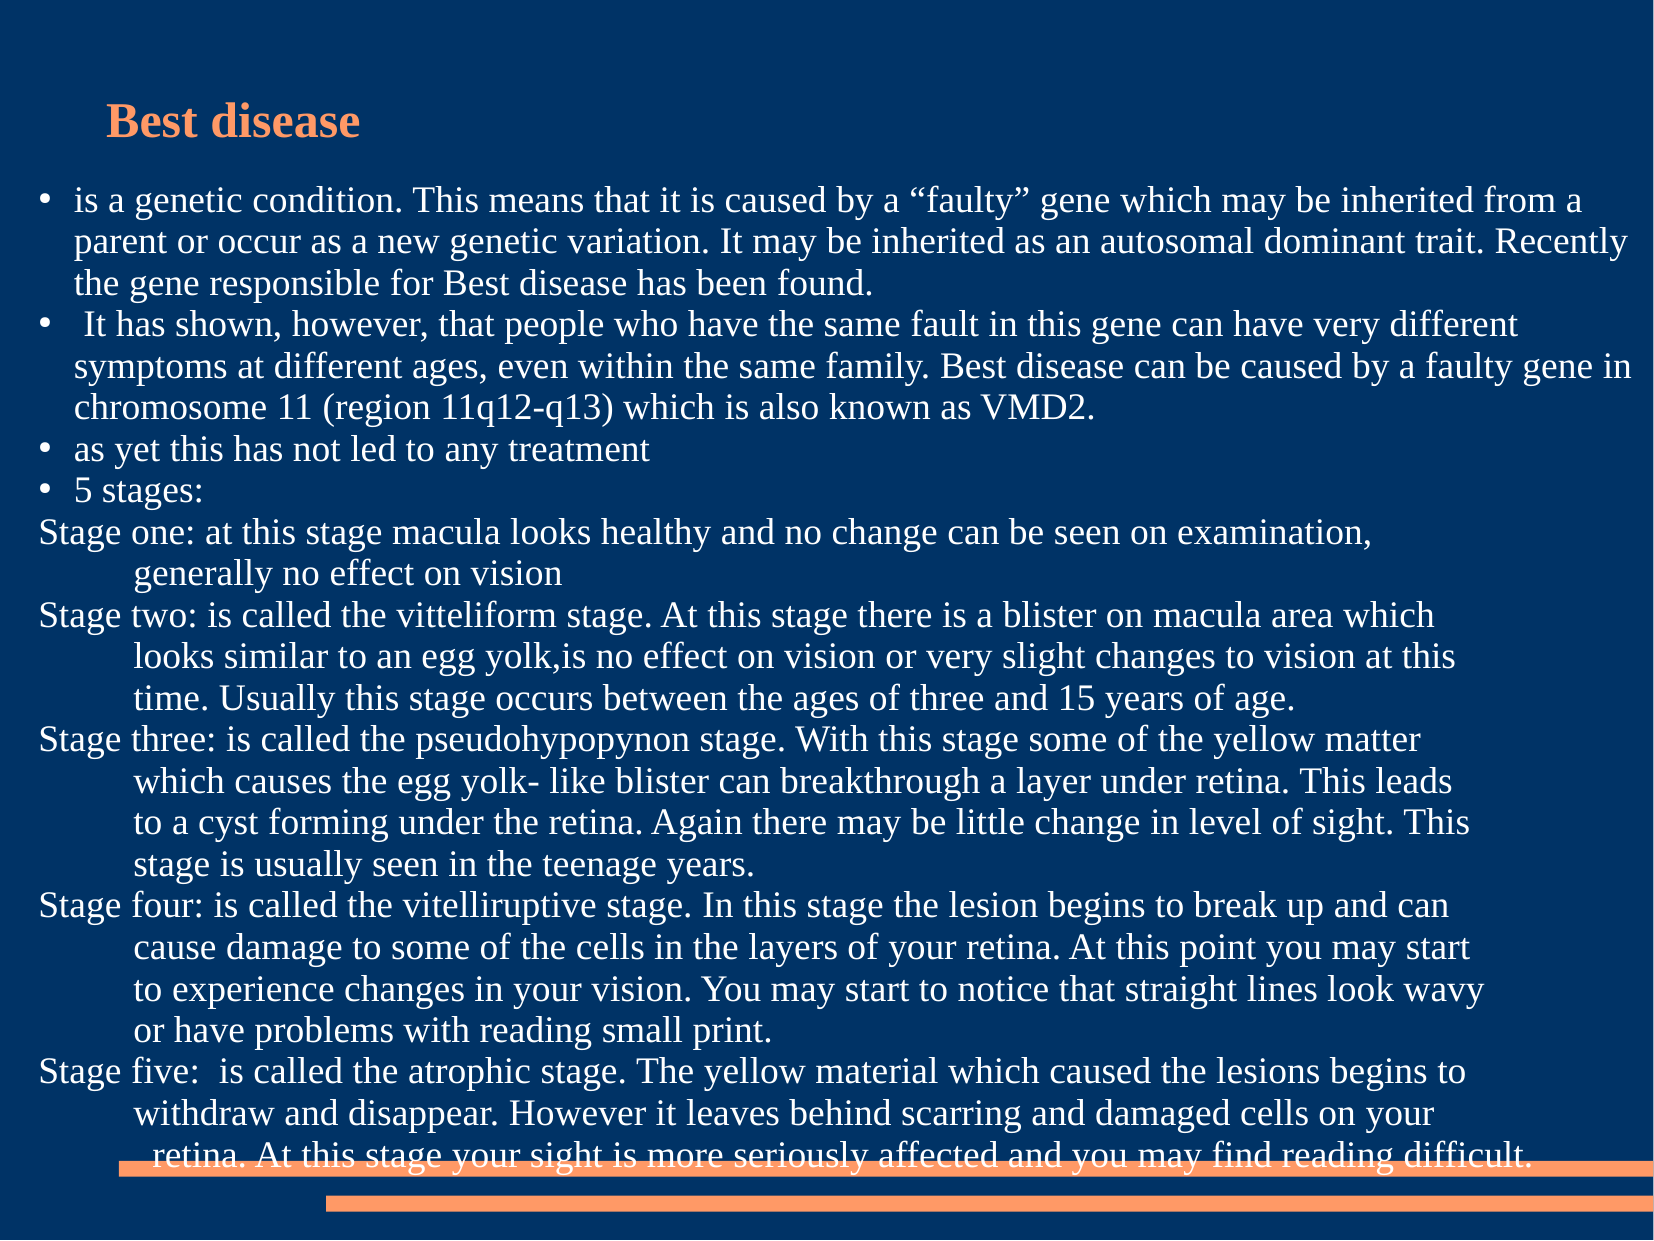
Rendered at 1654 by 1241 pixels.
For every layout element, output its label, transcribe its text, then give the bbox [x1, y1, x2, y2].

title Best disease [106, 17, 1595, 171]
text_box is a genetic condition. This means that it is caused by a “faulty” gene which may be inherited from a parent or occur as a new genetic variation. It may be inherited as an autosomal dominant trait. Recently the gene responsible for Best disease has been found. It has shown, however, that people who have the same fault in this gene can have very different symptoms at different ages, even within the same family. Best disease can be caused by a faulty gene in chromosome 11 (region 11q12-q13) which is also known as VMD2. as yet this has not led to any treatment 5 stages: Stage one: at this stage macula looks healthy and no change can be seen on examination, generally no effect on vision Stage two: is called the vitteliform stage. At this stage there is a blister on macula area which looks similar to an egg yolk,is no effect on vision or very slight changes to vision at this time. Usually this stage occurs between the ages of three and 15 years of age. Stage three: is called the pseudohypopynon stage. With this stage some of the yellow matter which causes the egg yolk- like blister can breakthrough a layer under retina. This leads to a cyst forming under the retina. Again there may be little change in level of sight. This stage is usually seen in the teenage years. Stage four: is called the vitelliruptive stage. In this stage the lesion begins to break up and can cause damage to some of the cells in the layers of your retina. At this point you may start to experience changes in your vision. You may start to notice that straight lines look wavy or have problems with reading small print. Stage five: is called the atrophic stage. The yellow material which caused the lesions begins to withdraw and disappear. However it leaves behind scarring and damaged cells on your retina. At this stage your sight is more seriously affected and you may find reading difficult. [23, 171, 1654, 1241]
